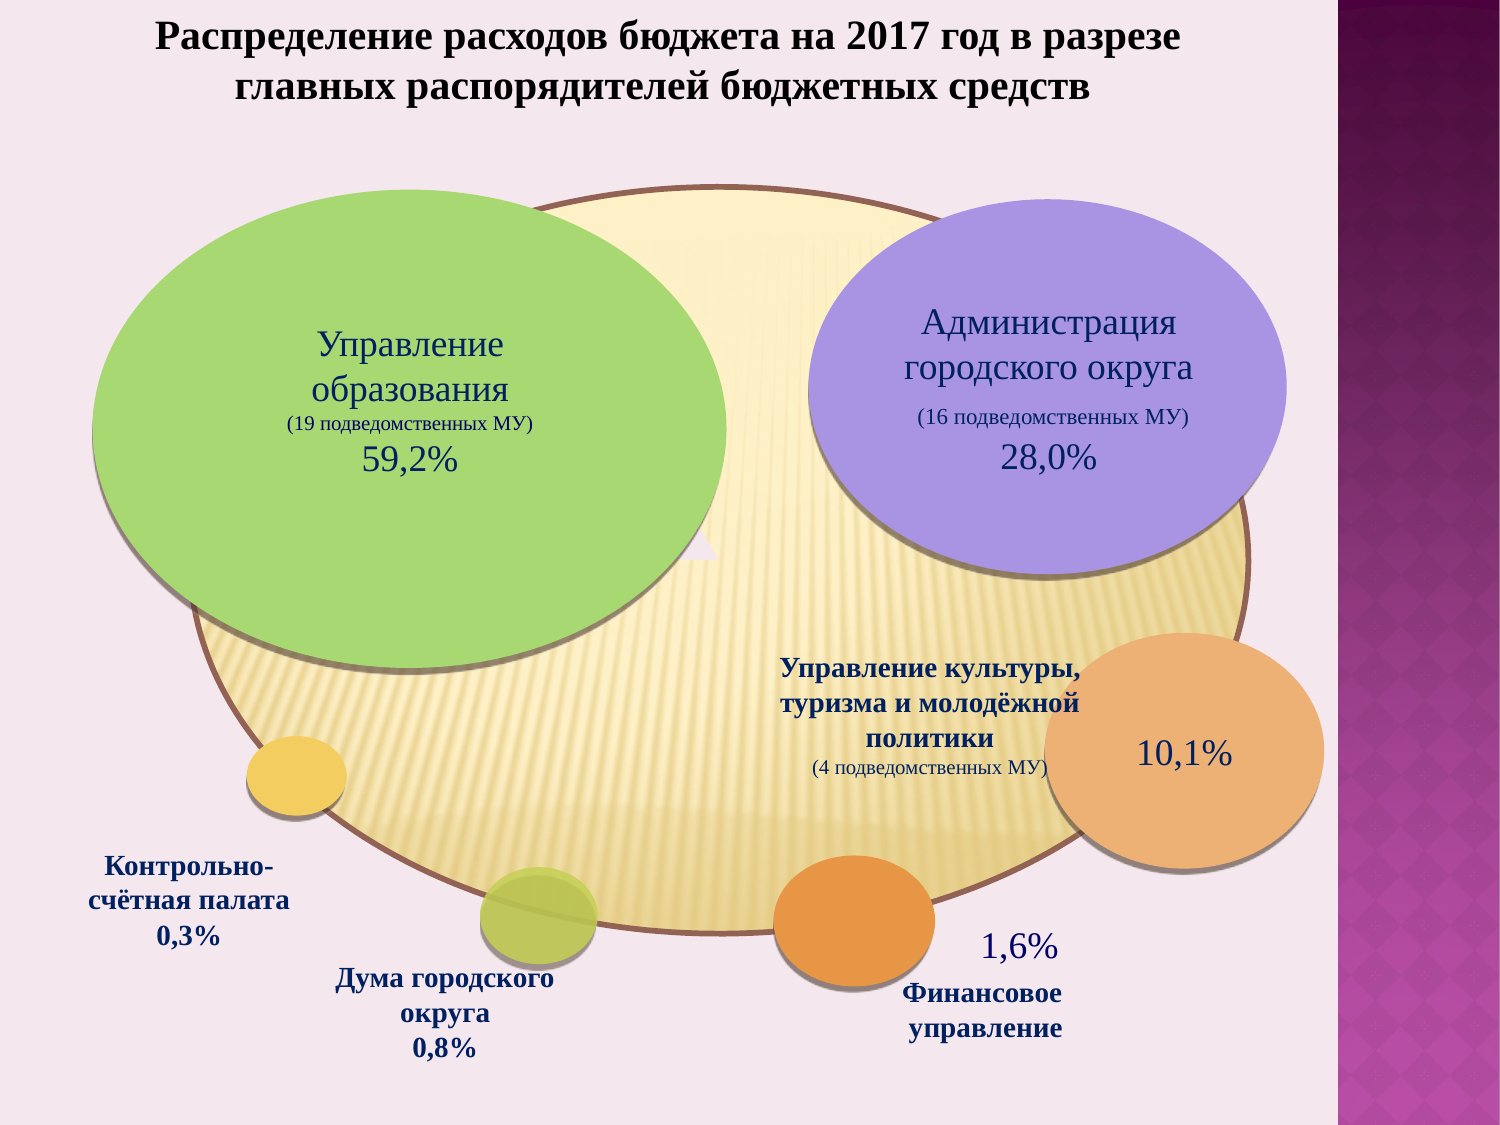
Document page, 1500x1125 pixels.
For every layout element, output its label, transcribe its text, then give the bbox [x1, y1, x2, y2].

text_box [92, 317, 129, 541]
text_box Дума городского округа 0,8% [313, 946, 577, 1076]
text_box [194, 186, 1249, 987]
text_box 1,6% [949, 914, 1090, 961]
text_box Распределение расходов бюджета на 2017 год в разрезе главных распорядителей бюджетных средств [0, 0, 1336, 115]
text_box Администрация городского округа (16 подведомственных МУ) 28,0% [785, 269, 1313, 504]
text_box Управление образования (19 подведомственных МУ) 59,2% [129, 234, 691, 609]
text_box Контрольно-счётная палата 0,3% [47, 838, 332, 953]
text_box Финансовое управление [867, 949, 1105, 1066]
text_box Управление культуры, туризма и молодёжной политики (4 подведомственных МУ) [750, 609, 1110, 817]
text_box 10,1% [1069, 632, 1325, 869]
